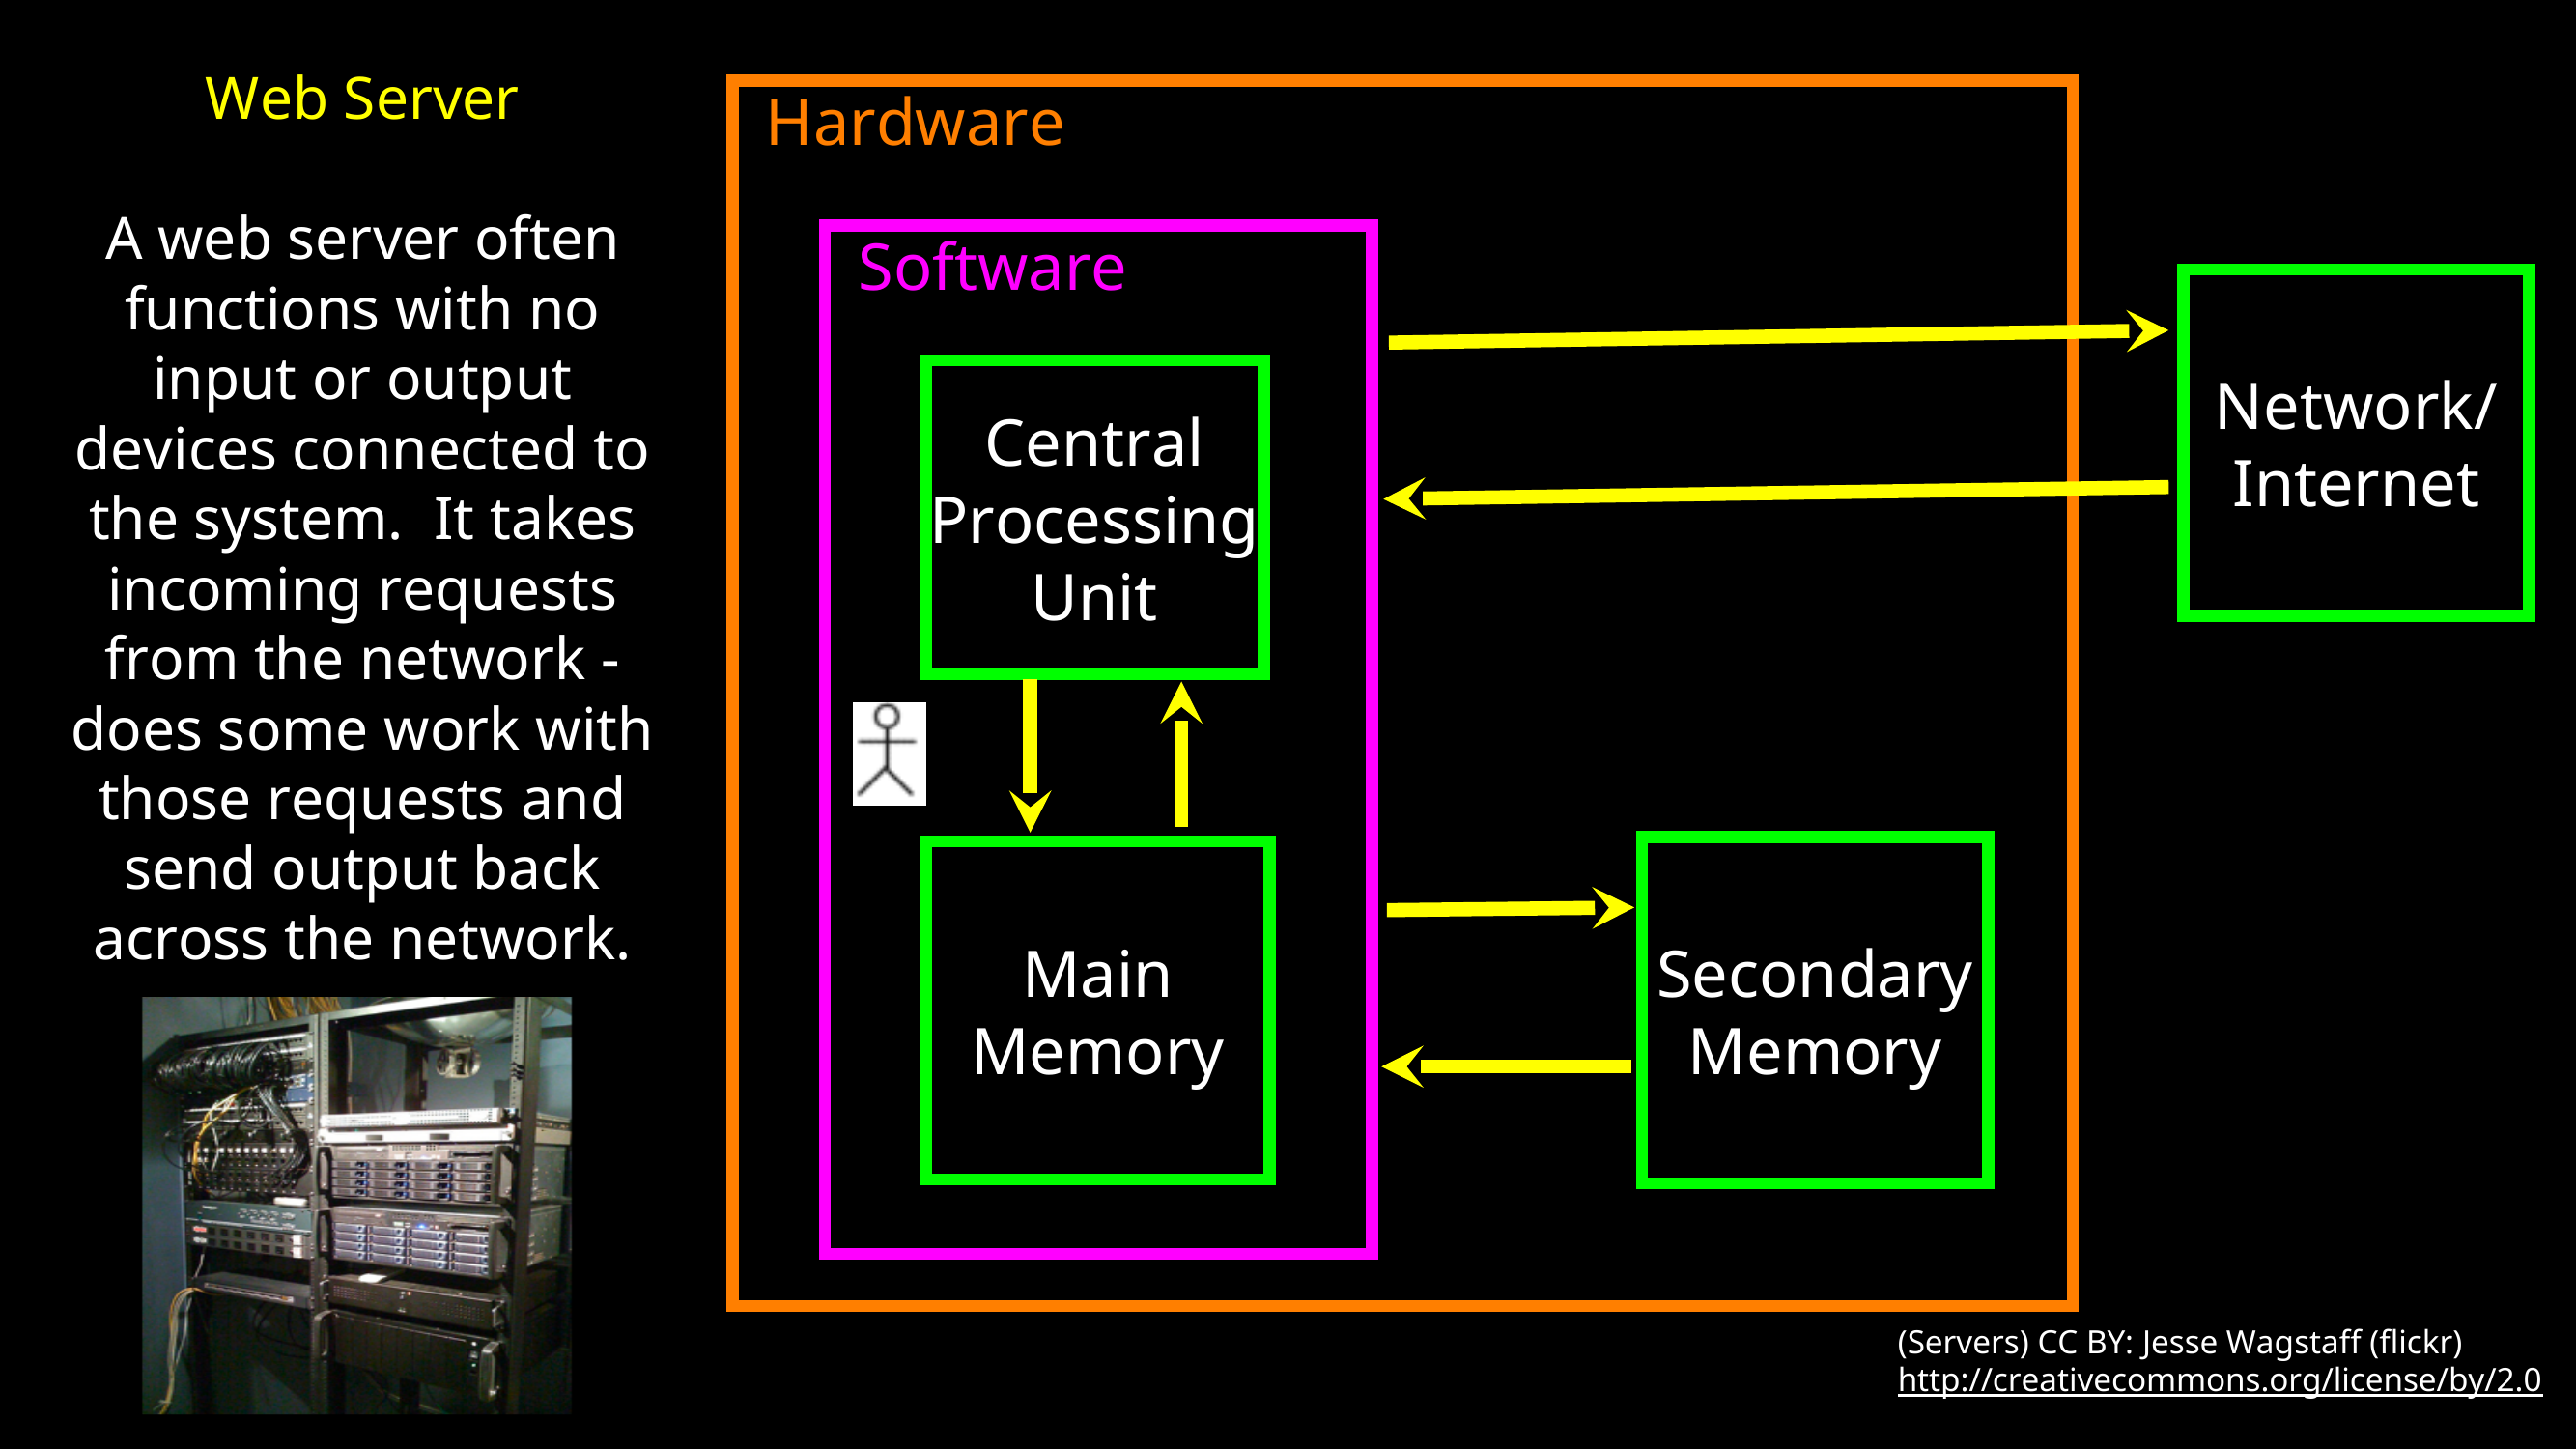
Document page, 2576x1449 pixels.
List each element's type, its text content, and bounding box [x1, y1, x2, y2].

text_box Software [825, 225, 1373, 1254]
text_box Network/ Internet [2183, 270, 2530, 616]
text_box Secondary Memory [1641, 837, 1989, 1183]
text_box Main Memory [925, 840, 1270, 1179]
text_box Hardware [732, 80, 2073, 1307]
text_box (Servers) CC BY: Jesse Wagstaff (flickr) http://creativecommons.org/license/by/2.0 [1883, 1313, 2576, 1406]
picture [853, 702, 926, 806]
picture [128, 997, 576, 1426]
text_box Central Processing Unit [925, 359, 1264, 674]
text_box Web Server A web server often functions with no input or output devices connected to the system. It takes incoming requests from the network - does some work with those requests and send output back across the network. [53, 98, 672, 935]
